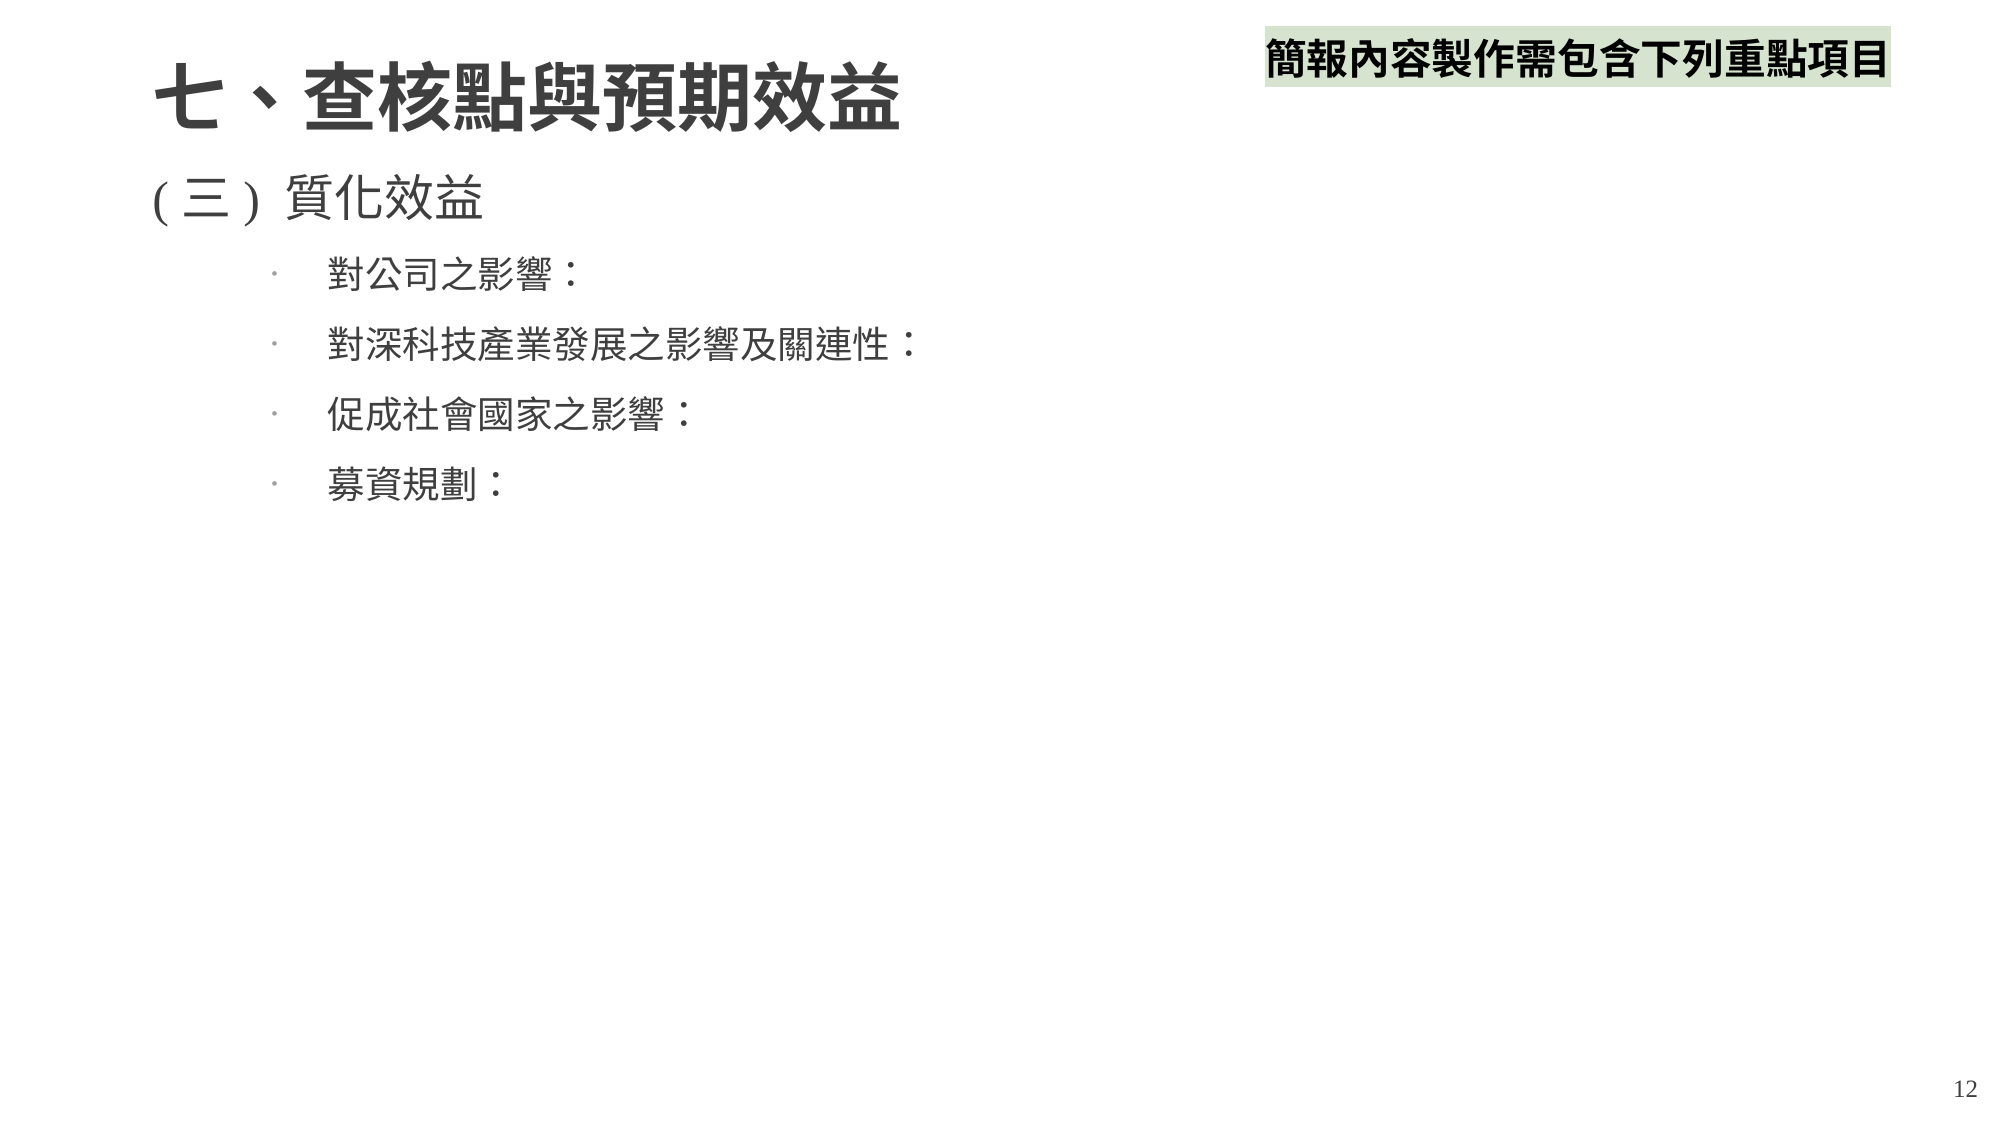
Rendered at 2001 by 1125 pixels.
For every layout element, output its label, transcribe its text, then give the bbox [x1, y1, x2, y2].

text_box 簡報內容製作需包含下列重點項目 [1174, 26, 1983, 91]
list (三) 質化效益 對公司之影響： 對深科技產業發展之影響及關連性： 促成社會國家之影響： 募資規劃： [137, 158, 1863, 1036]
title 七、查核點與預期效益 [137, 49, 1863, 153]
text_box 12 [1931, 1062, 2000, 1113]
